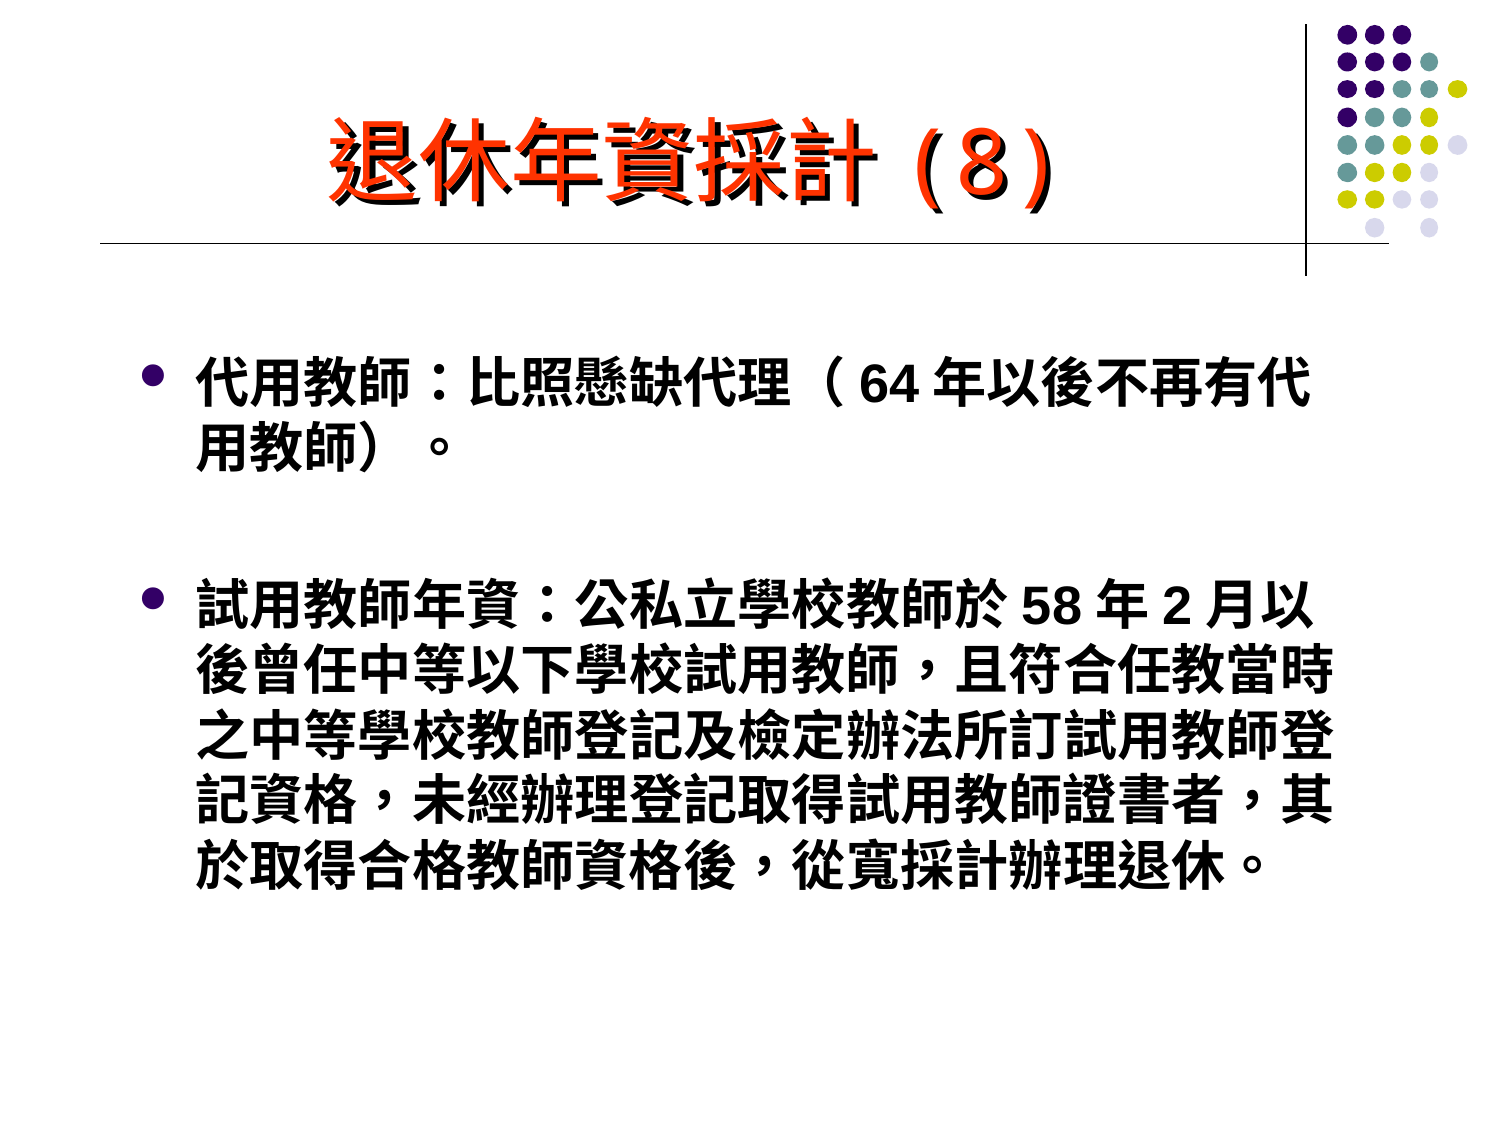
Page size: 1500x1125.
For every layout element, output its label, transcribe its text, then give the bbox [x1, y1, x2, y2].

list 代用教師：比照懸缺代理（64年以後不再有代用教師）。 試用教師年資：公私立學校教師於58年2月以後曾任中等以下學校試用教師，且符合任教當時之中等學校教師登記及檢定辦法所訂試用教師登記資格，未經辦理登記取得試用教師證書者，其於取得合格教師資格後，從寬採計辦理退休。 [123, 267, 1353, 1071]
title 退休年資採計(8) [76, 78, 1315, 220]
